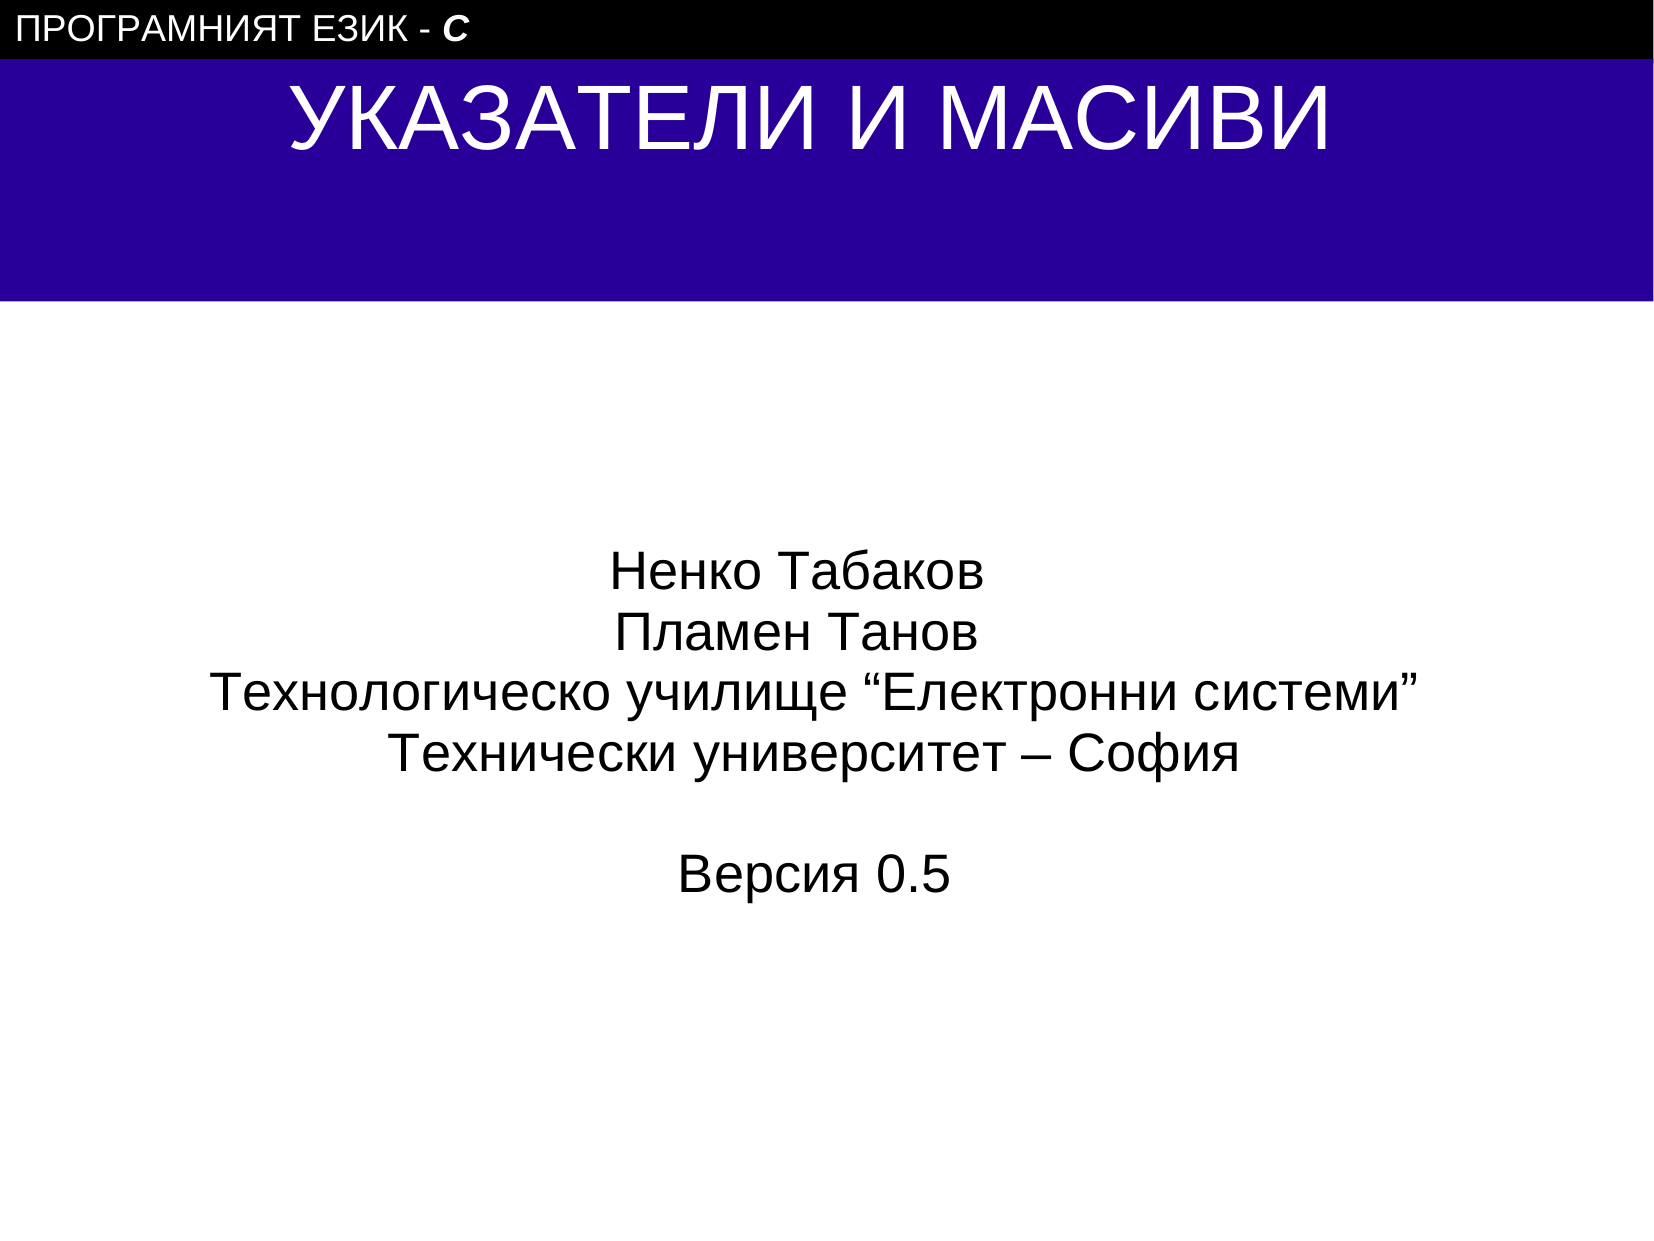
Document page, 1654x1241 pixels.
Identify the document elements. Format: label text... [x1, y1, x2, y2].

text_box УКАЗАТЕЛИ И МАСИВИ [0, 59, 1654, 302]
text_box ПРОГРАМНИЯT ЕЗИК - С [0, 0, 1654, 59]
text_box Ненко Табаков Пламен Танов Технологическо училище “Електронни системи” Технически университет – София Версия 0.5 [147, 533, 1447, 952]
